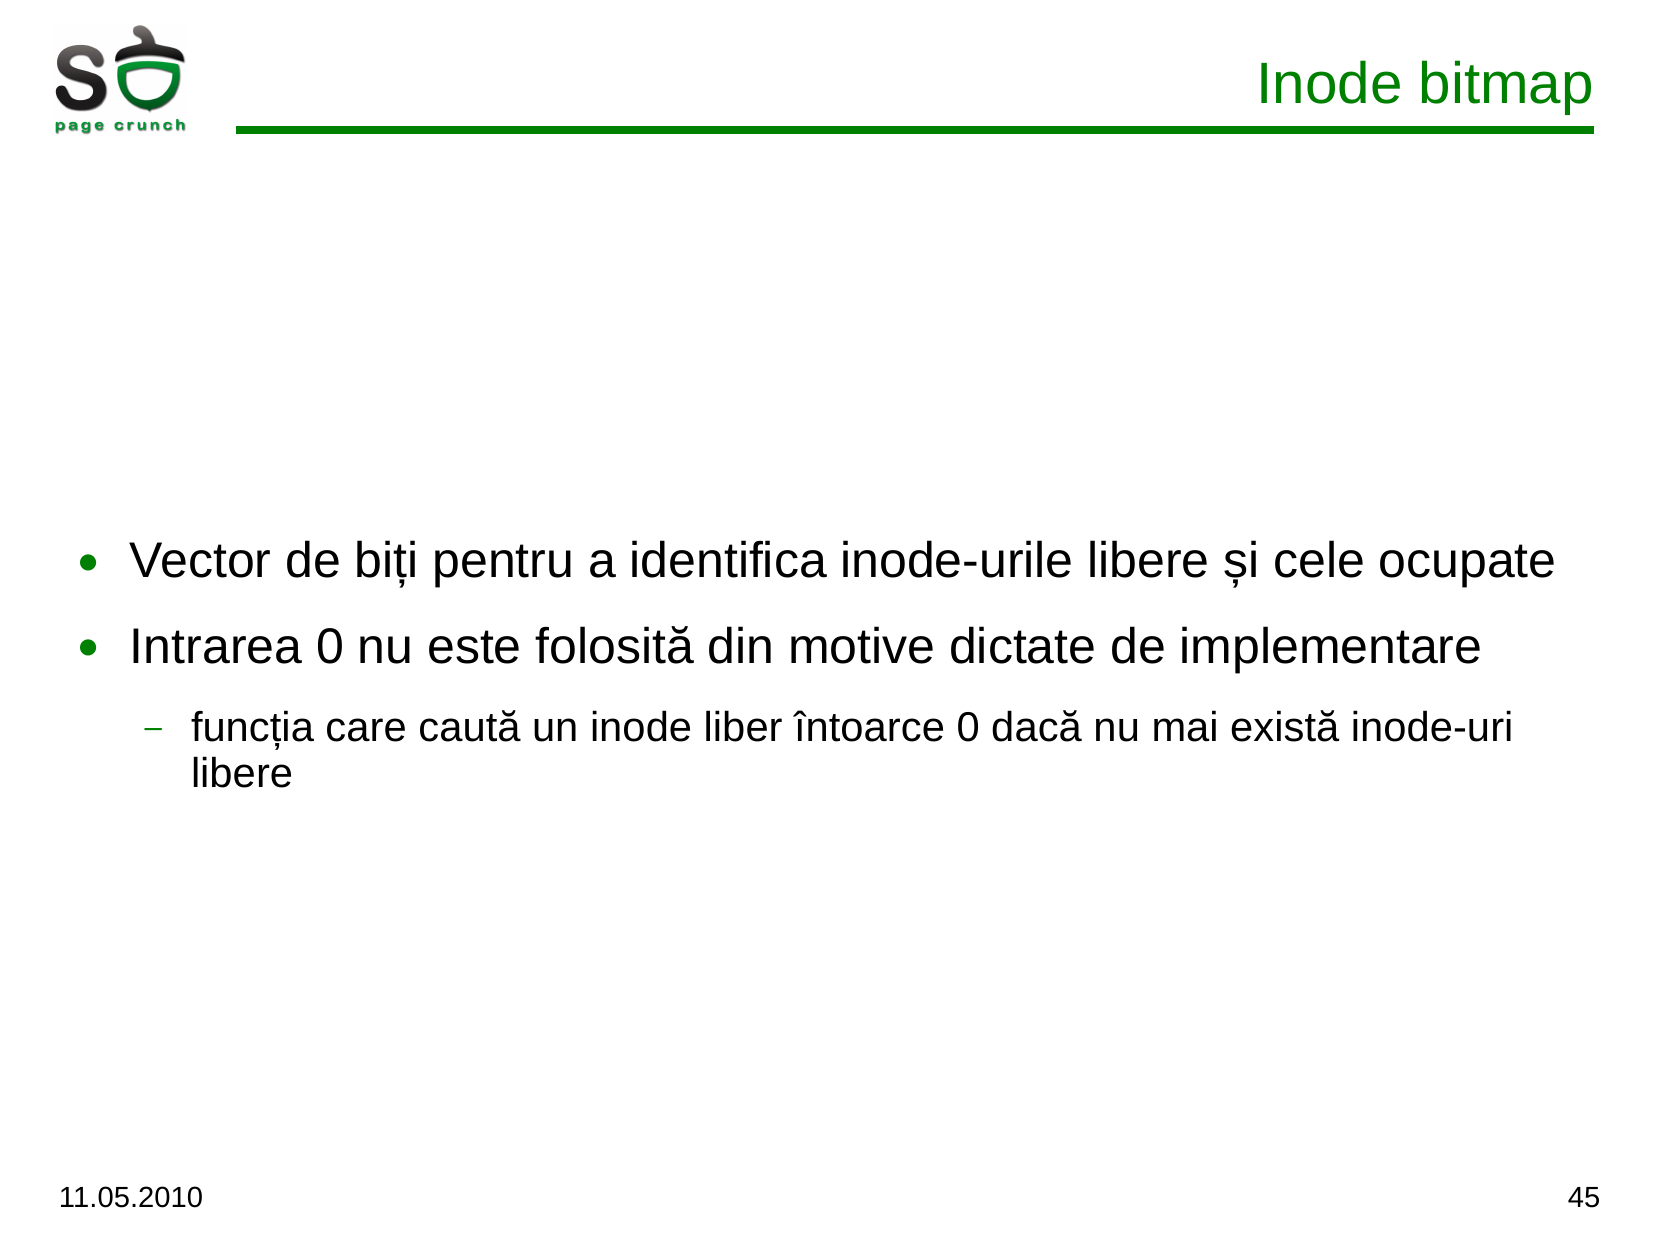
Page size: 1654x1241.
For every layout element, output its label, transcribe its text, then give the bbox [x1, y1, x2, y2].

list Vector de biți pentru a identifica inode-urile libere și cele ocupate Intrarea 0 nu este folosită din motive dictate de implementare funcția care caută un inode liber întoarce 0 dacă nu mai există inode-uri libere [59, 177, 1595, 1152]
picture [53, 23, 188, 136]
title Inode bitmap [236, 49, 1595, 119]
